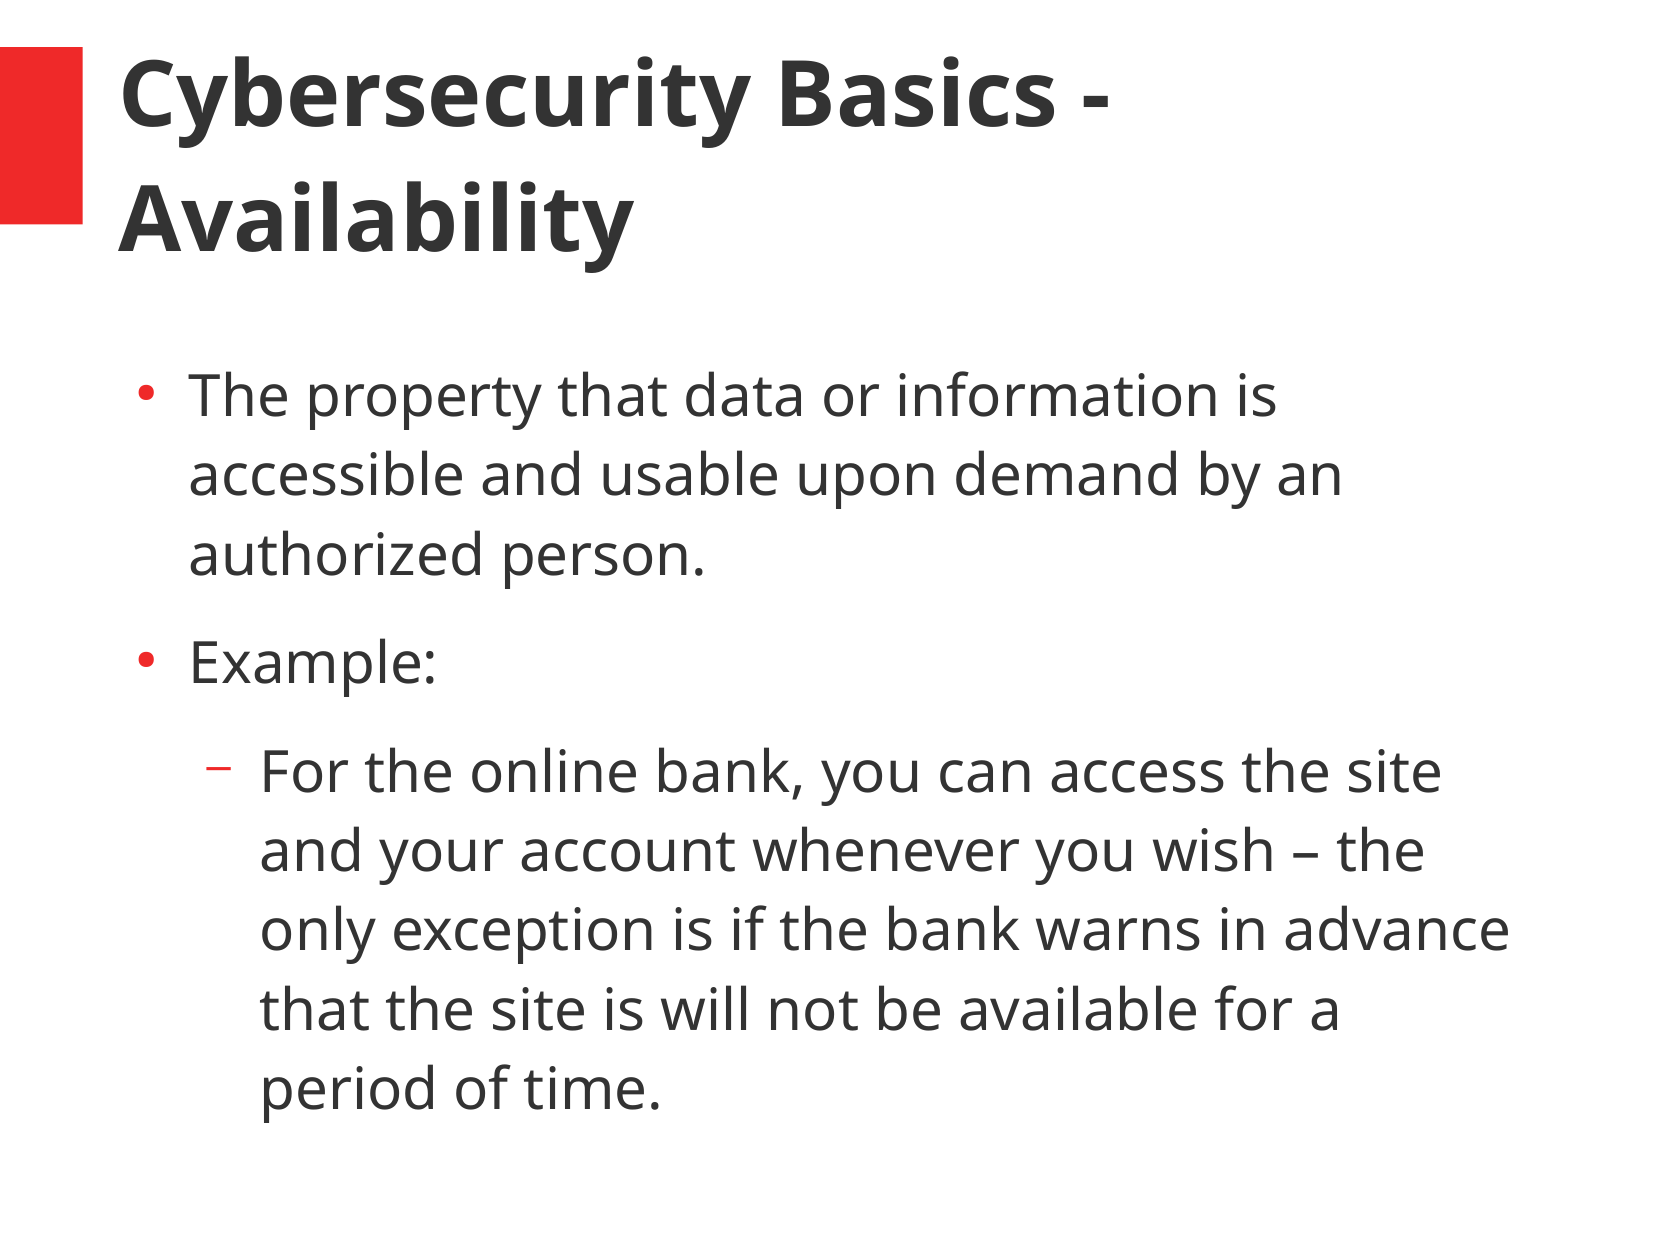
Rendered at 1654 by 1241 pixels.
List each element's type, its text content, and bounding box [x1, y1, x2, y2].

title Cybersecurity Basics - Availability [118, 0, 1571, 320]
list The property that data or information is accessible and usable upon demand by an authorized person. Example: For the online bank, you can access the site and your account whenever you wish – the only exception is if the bank warns in advance that the site is will not be available for a period of time. [118, 354, 1536, 1074]
